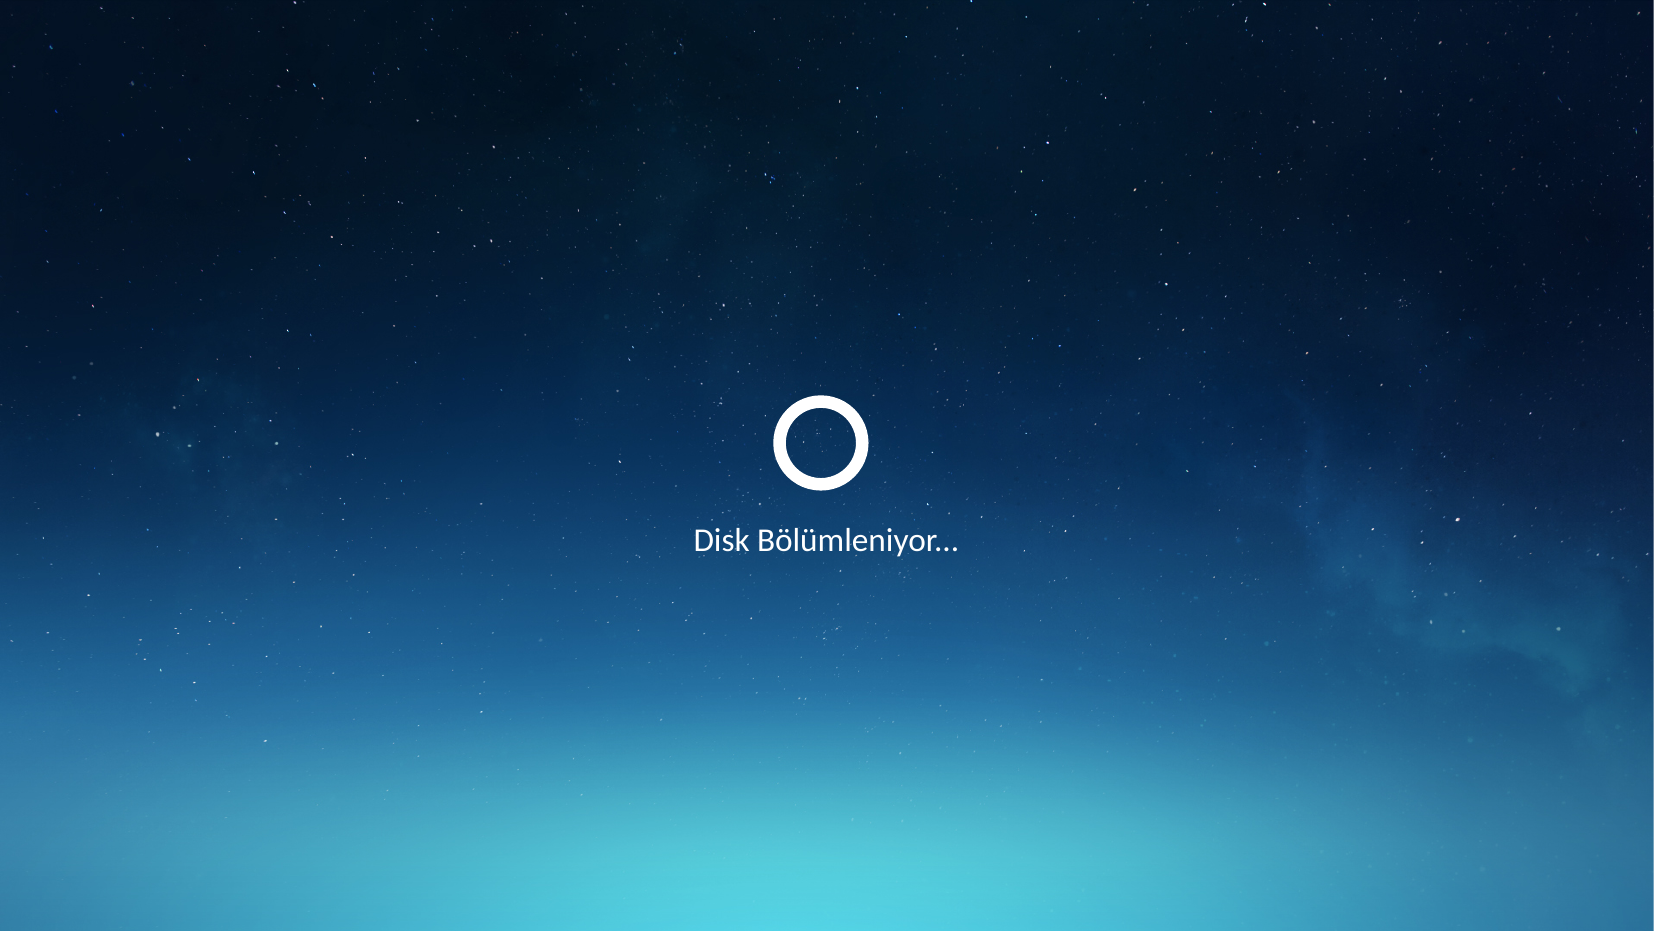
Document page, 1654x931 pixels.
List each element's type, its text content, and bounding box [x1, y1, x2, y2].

picture [0, 0, 1654, 931]
text_box Disk Bölümleniyor... [555, 518, 1099, 567]
